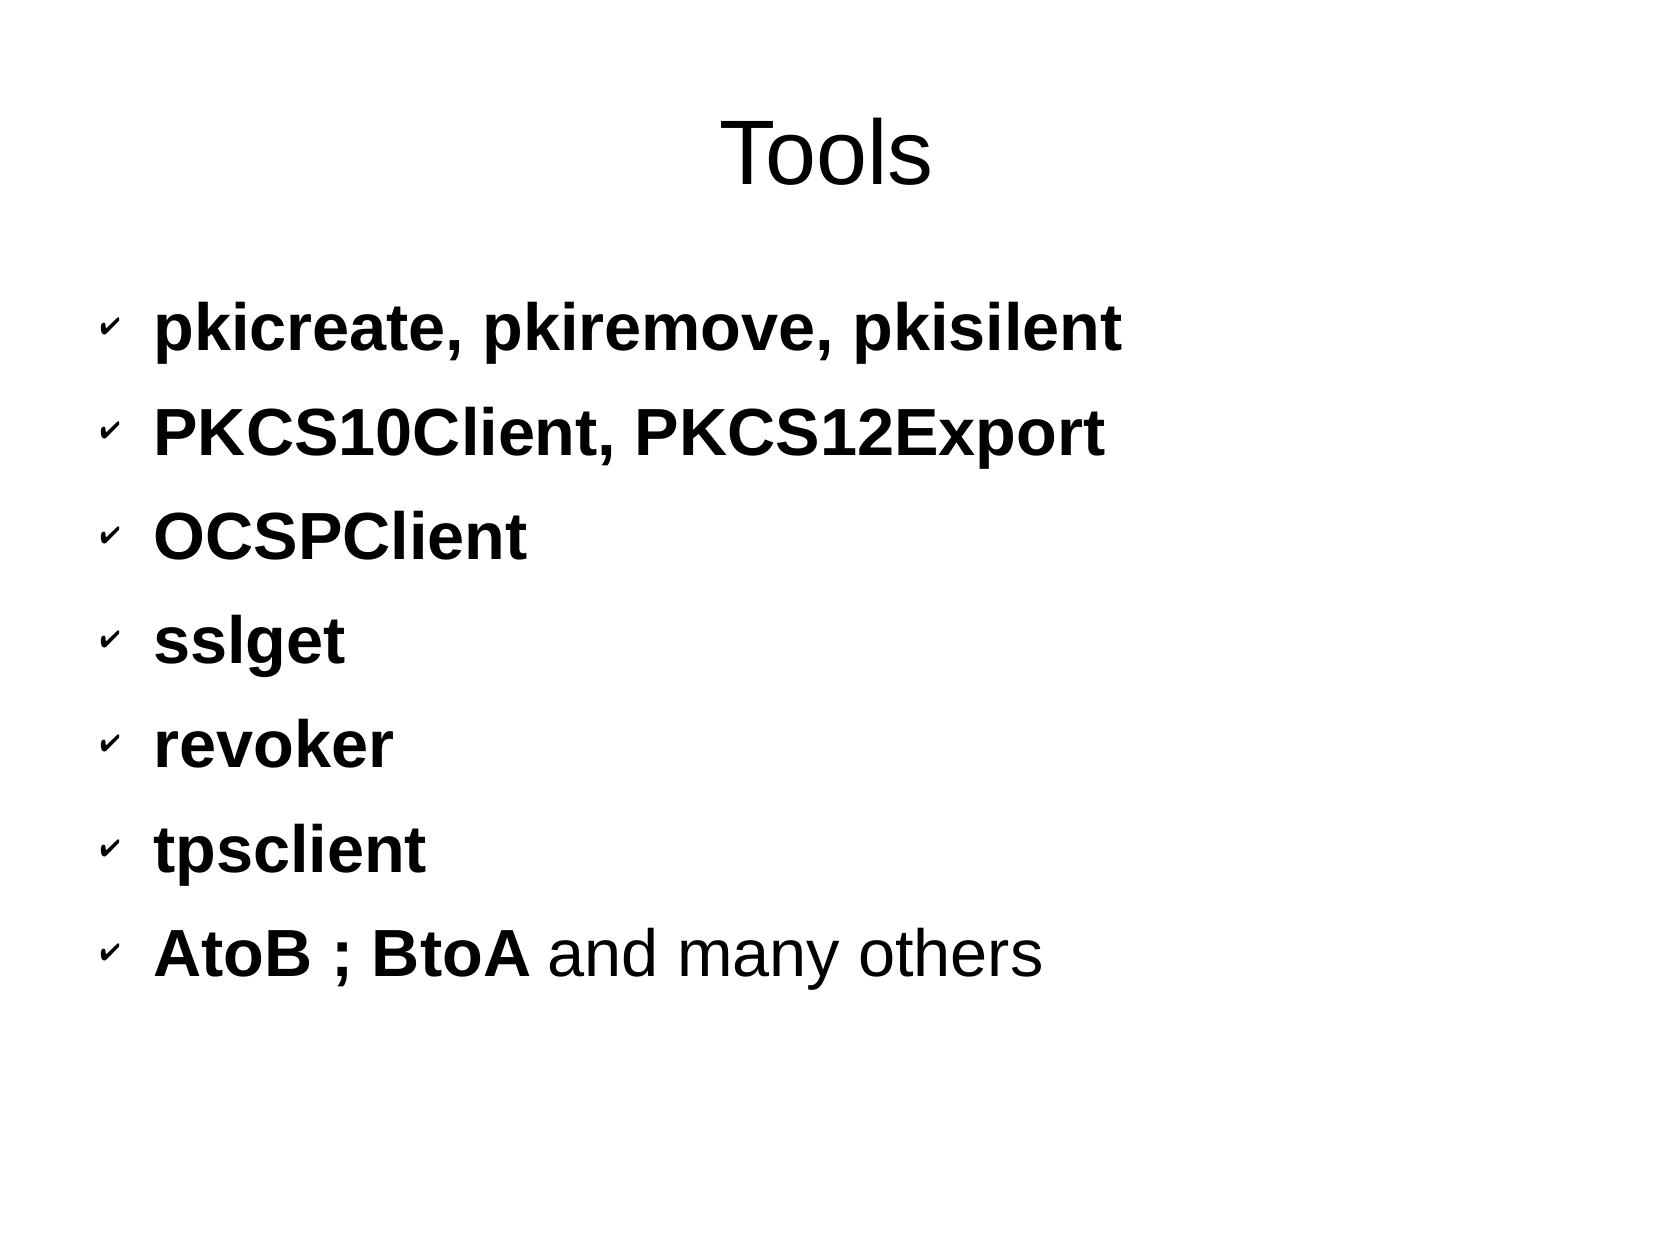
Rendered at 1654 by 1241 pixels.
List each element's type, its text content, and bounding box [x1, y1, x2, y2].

title Tools [82, 49, 1571, 257]
list pkicreate, pkiremove, pkisilent PKCS10Client, PKCS12Export OCSPClient sslget revoker tpsclient AtoB ; BtoA and many others [82, 290, 1571, 1109]
